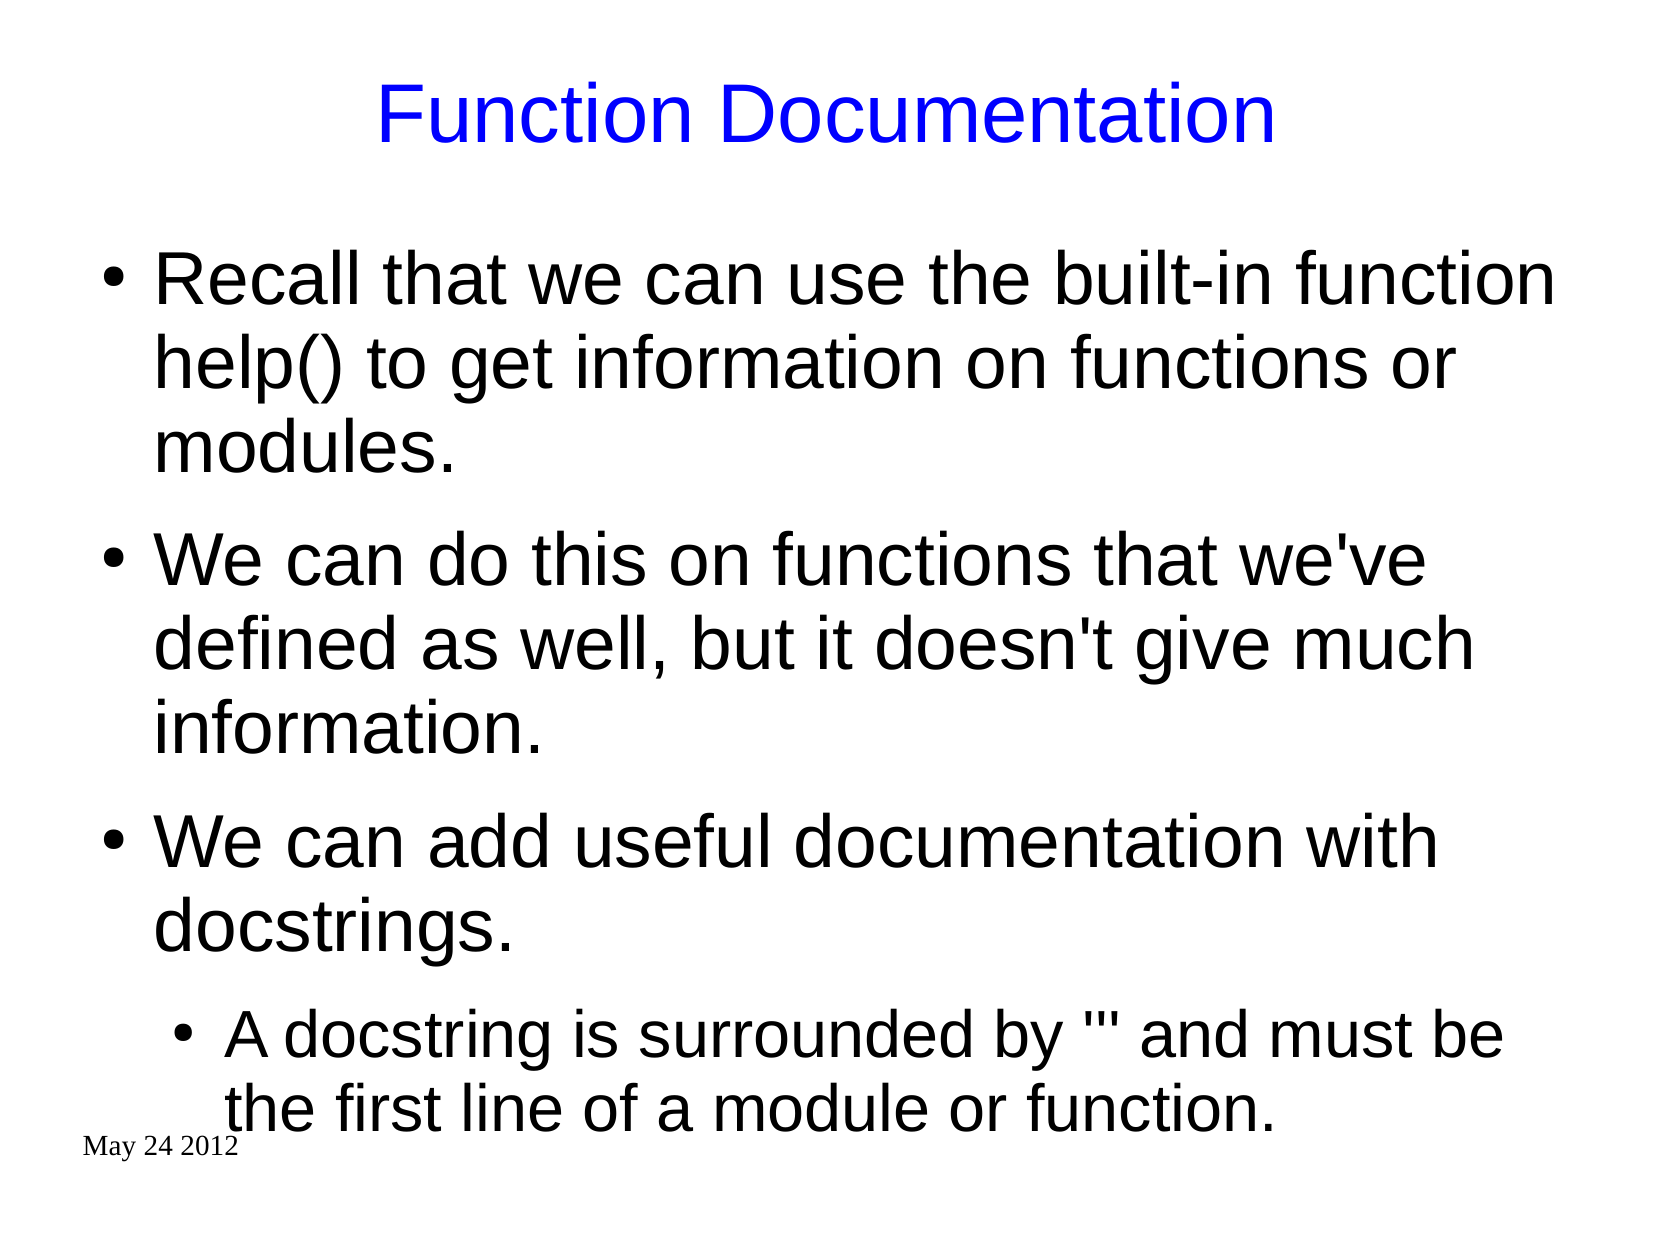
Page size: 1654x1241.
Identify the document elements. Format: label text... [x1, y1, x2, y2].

title Function Documentation [82, 49, 1571, 178]
list Recall that we can use the built-in function help() to get information on functions or modules. We can do this on functions that we've defined as well, but it doesn't give much information. We can add useful documentation with docstrings. A docstring is surrounded by ''' and must be the first line of a module or function. [82, 236, 1571, 1146]
